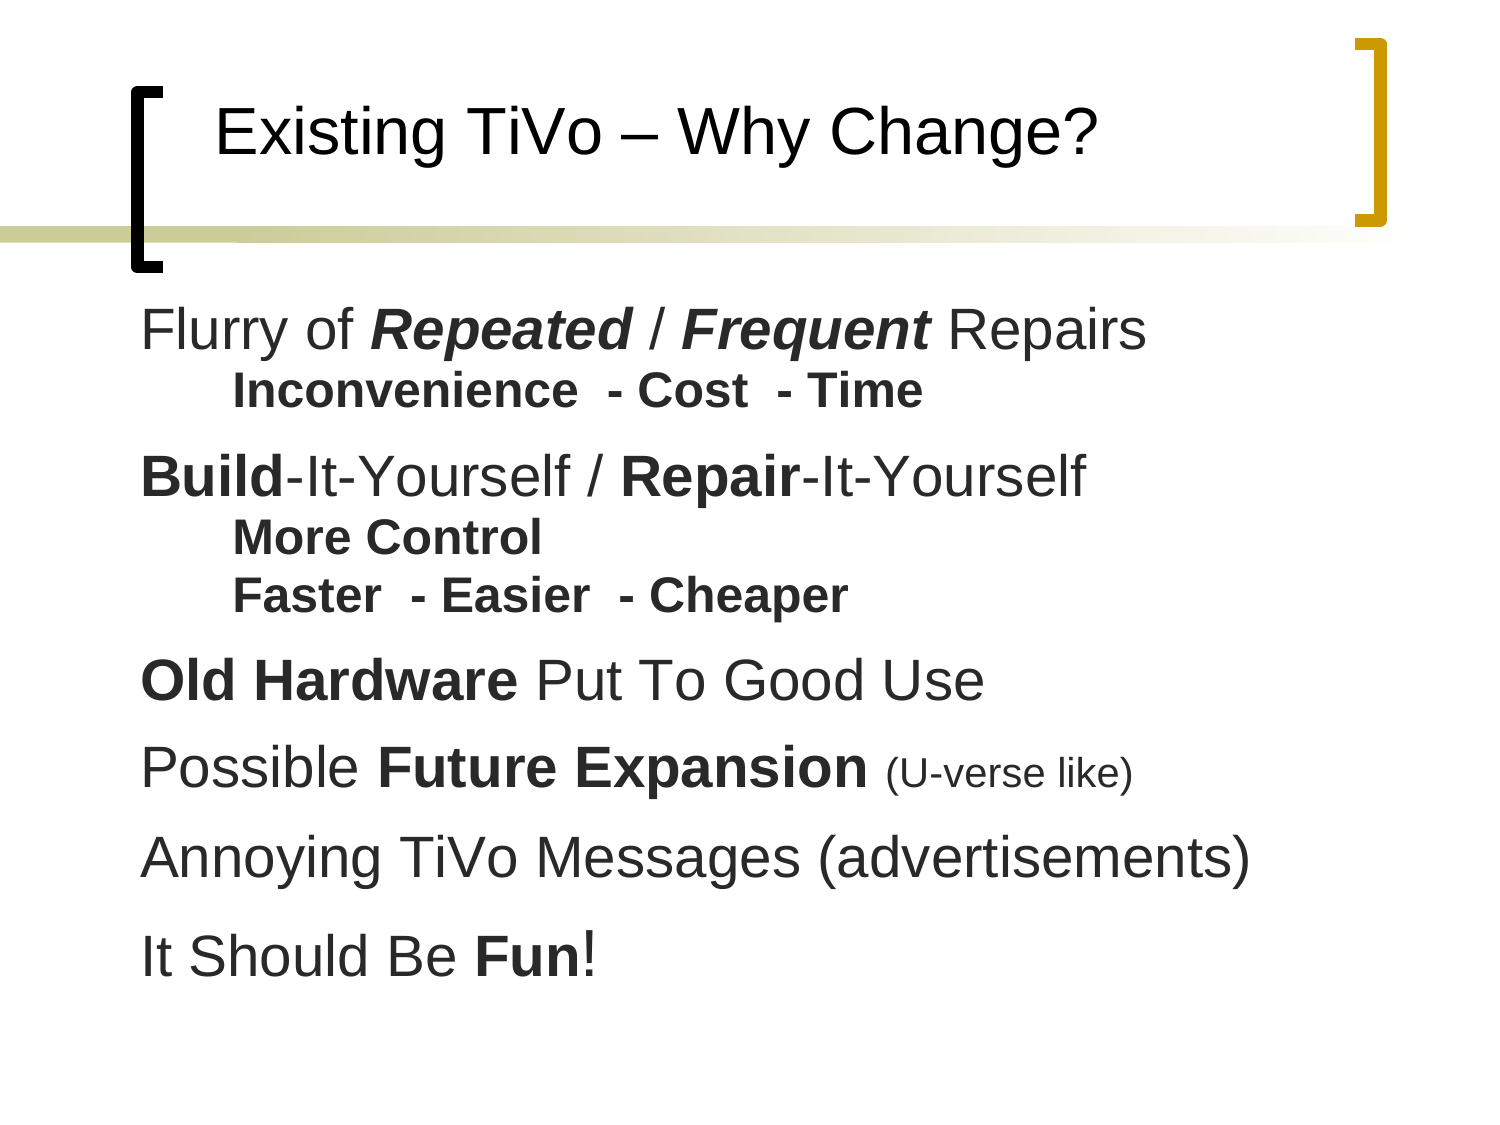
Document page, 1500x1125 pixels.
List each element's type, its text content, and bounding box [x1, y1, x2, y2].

title Existing TiVo – Why Change? [162, 49, 1213, 213]
list Flurry of Repeated / Frequent Repairs Inconvenience - Cost - Time Build-It-Yourself / Repair-It-Yourself More Control Faster - Easier - Cheaper Old Hardware Put To Good Use Possible Future Expansion (U-verse like) Annoying TiVo Messages (advertisements) It Should Be Fun! [124, 299, 1350, 1087]
